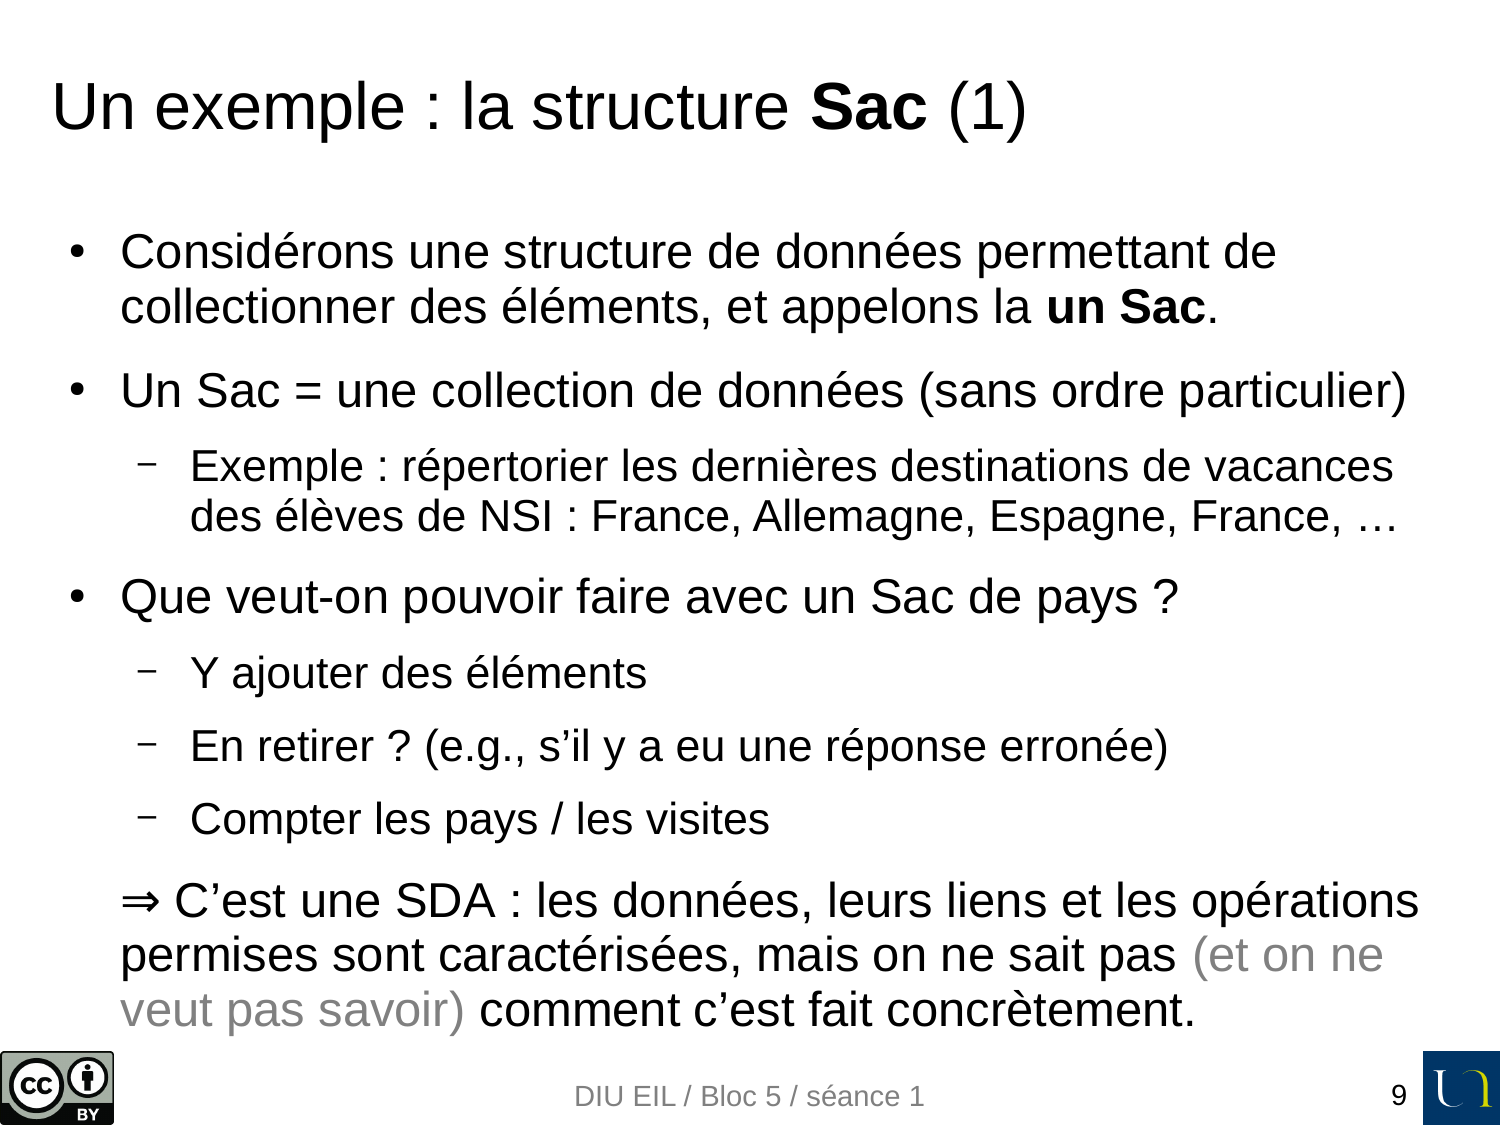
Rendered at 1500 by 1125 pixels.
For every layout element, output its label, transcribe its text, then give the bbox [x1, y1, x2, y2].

list Considérons une structure de données permettant de collectionner des éléments, et appelons la un Sac. Un Sac = une collection de données (sans ordre particulier) Exemple : répertorier les dernières destinations de vacances des élèves de NSI : France, Allemagne, Espagne, France, … Que veut-on pouvoir faire avec un Sac de pays ? Y ajouter des éléments En retirer ? (e.g., s’il y a eu une réponse erronée) Compter les pays / les visites ⇒ C’est une SDA : les données, leurs liens et les opérations permises sont caractérisées, mais on ne sait pas (et on ne veut pas savoir) comment c’est fait concrètement. [51, 224, 1449, 1052]
picture [1417, 1051, 1500, 1125]
picture [0, 1051, 114, 1125]
title Un exemple : la structure Sac (1) [51, 44, 1449, 170]
